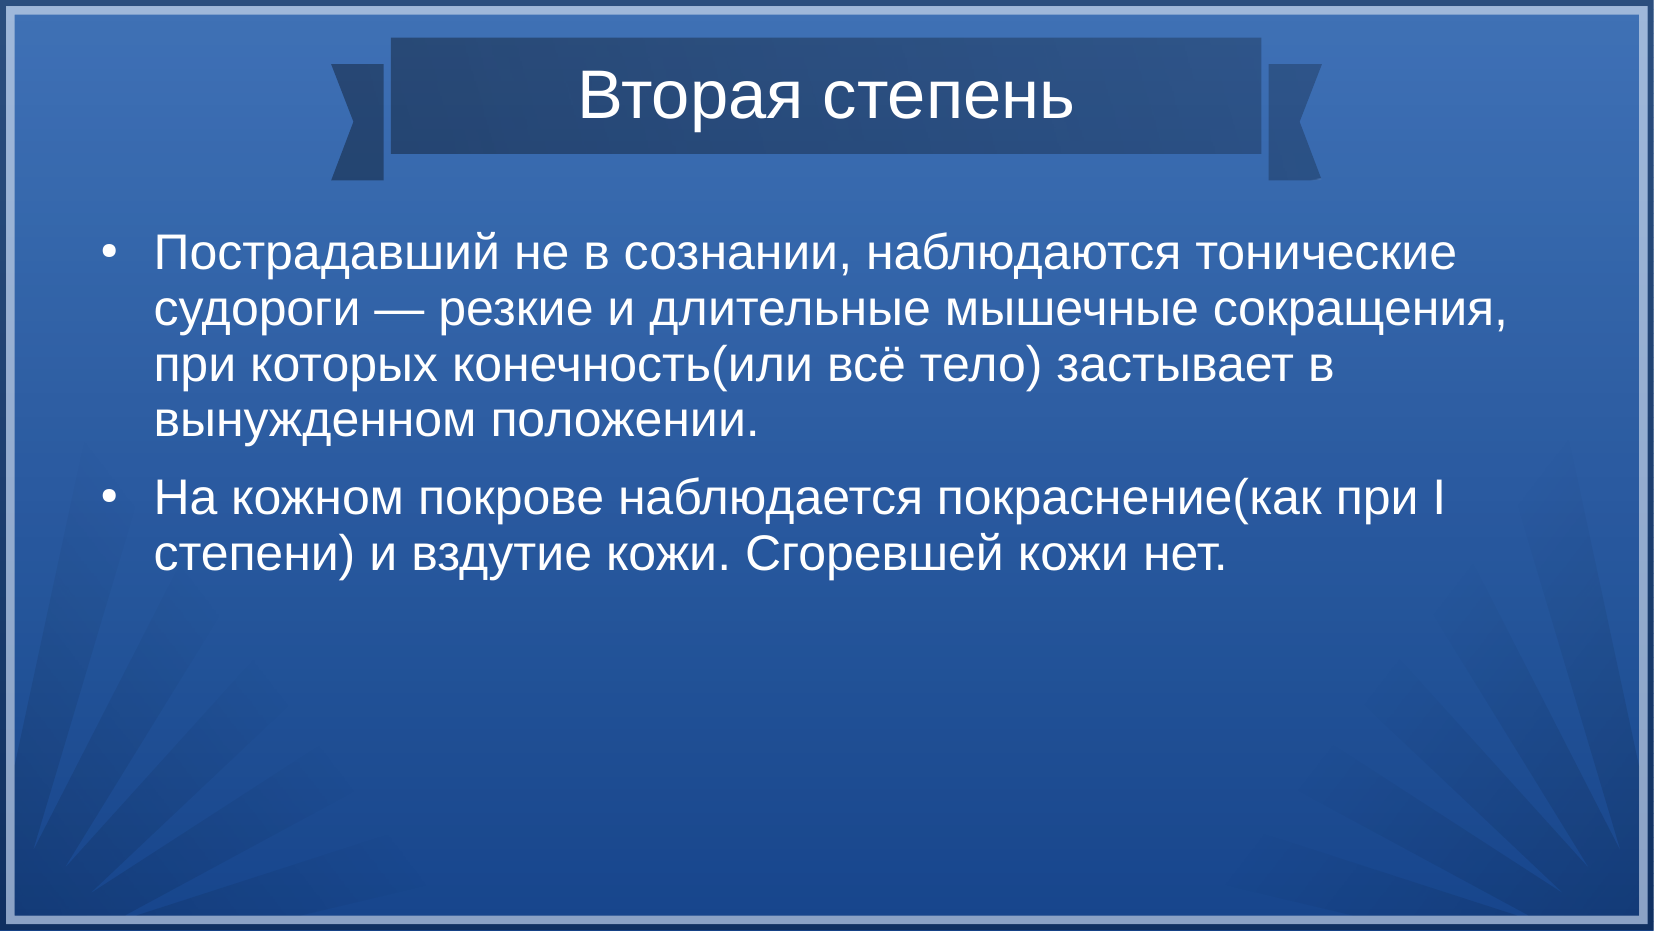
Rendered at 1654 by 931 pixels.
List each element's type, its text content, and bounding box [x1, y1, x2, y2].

list Пострадавший не в сознании, наблюдаются тонические судороги — резкие и длительные мышечные сокращения, при которых конечность(или всё тело) застывает в вынужденном положении. На кожном покрове наблюдается покраснение(как при I степени) и вздутие кожи. Сгоревшей кожи нет. [82, 224, 1571, 848]
title Вторая степень [389, 35, 1264, 154]
